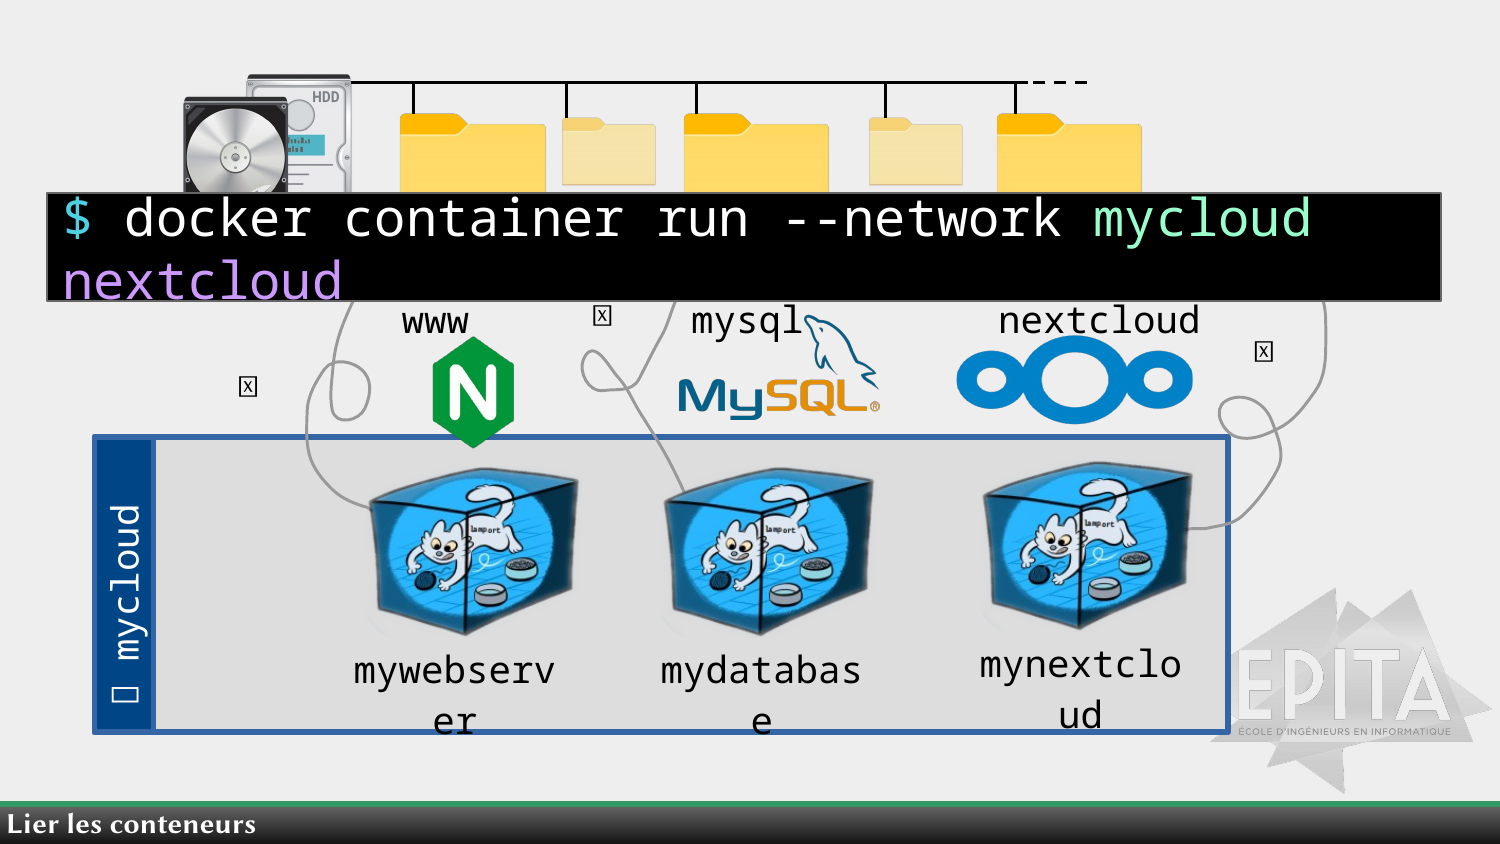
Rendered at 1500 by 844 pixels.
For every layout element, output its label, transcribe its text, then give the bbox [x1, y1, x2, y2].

picture [389, 82, 662, 192]
text_box ✅ [236, 359, 284, 414]
text_box mynextcloud [968, 631, 1193, 682]
picture [862, 98, 969, 192]
picture [661, 466, 877, 638]
picture [415, 318, 419, 330]
text_box [756, 716, 767, 722]
picture [179, 70, 355, 192]
text_box ✅ [590, 302, 638, 343]
picture [956, 386, 1193, 449]
picture [976, 366, 1008, 393]
picture [438, 318, 442, 330]
text_box mywebserver [342, 637, 567, 688]
text_box ✅ [1252, 324, 1300, 378]
picture [980, 460, 1196, 633]
picture [460, 318, 464, 330]
picture [764, 315, 774, 331]
text_box mydatabase [649, 637, 875, 688]
text_box [154, 437, 1229, 733]
text_box 🌐 mycloud [94, 437, 154, 733]
text_box [438, 716, 449, 722]
picture [404, 318, 543, 462]
picture [678, 314, 880, 420]
picture [1187, 587, 1492, 794]
title Lier les conteneurs [5, 801, 1075, 844]
picture [1142, 364, 1174, 392]
picture [366, 466, 582, 638]
picture [956, 307, 1193, 378]
text_box $ docker container run --network mycloud nextcloud [47, 192, 1441, 302]
picture [986, 82, 1152, 192]
picture [673, 82, 839, 192]
picture [719, 314, 730, 330]
picture [1040, 350, 1111, 408]
